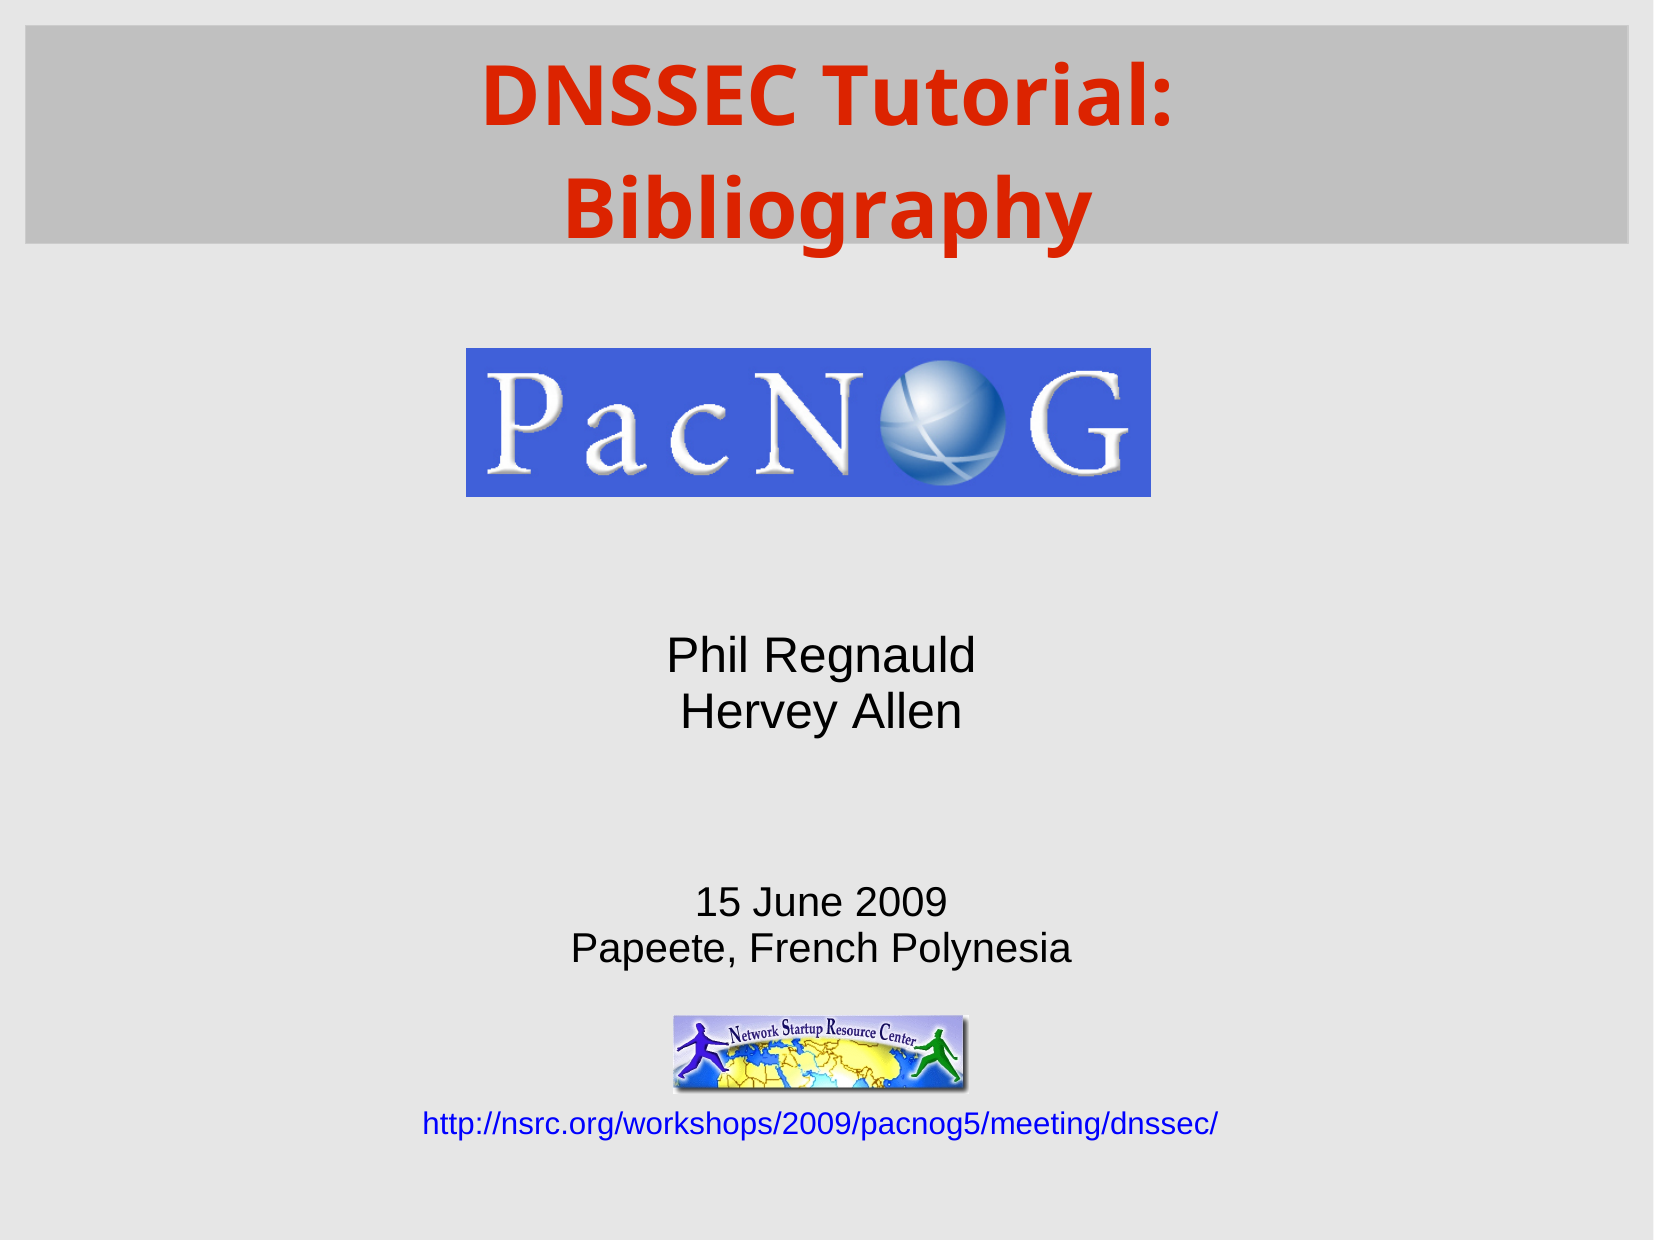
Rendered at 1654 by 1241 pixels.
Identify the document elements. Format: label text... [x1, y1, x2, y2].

picture [673, 1015, 969, 1094]
picture [466, 348, 1151, 497]
title DNSSEC Tutorial: Bibliography [121, 46, 1534, 254]
subtitle Phil Regnauld Hervey Allen 15 June 2009 Papeete, French Polynesia http://nsrc.org/workshops/2009/pacnog5/meeting/dnssec/ [84, 369, 1524, 1197]
